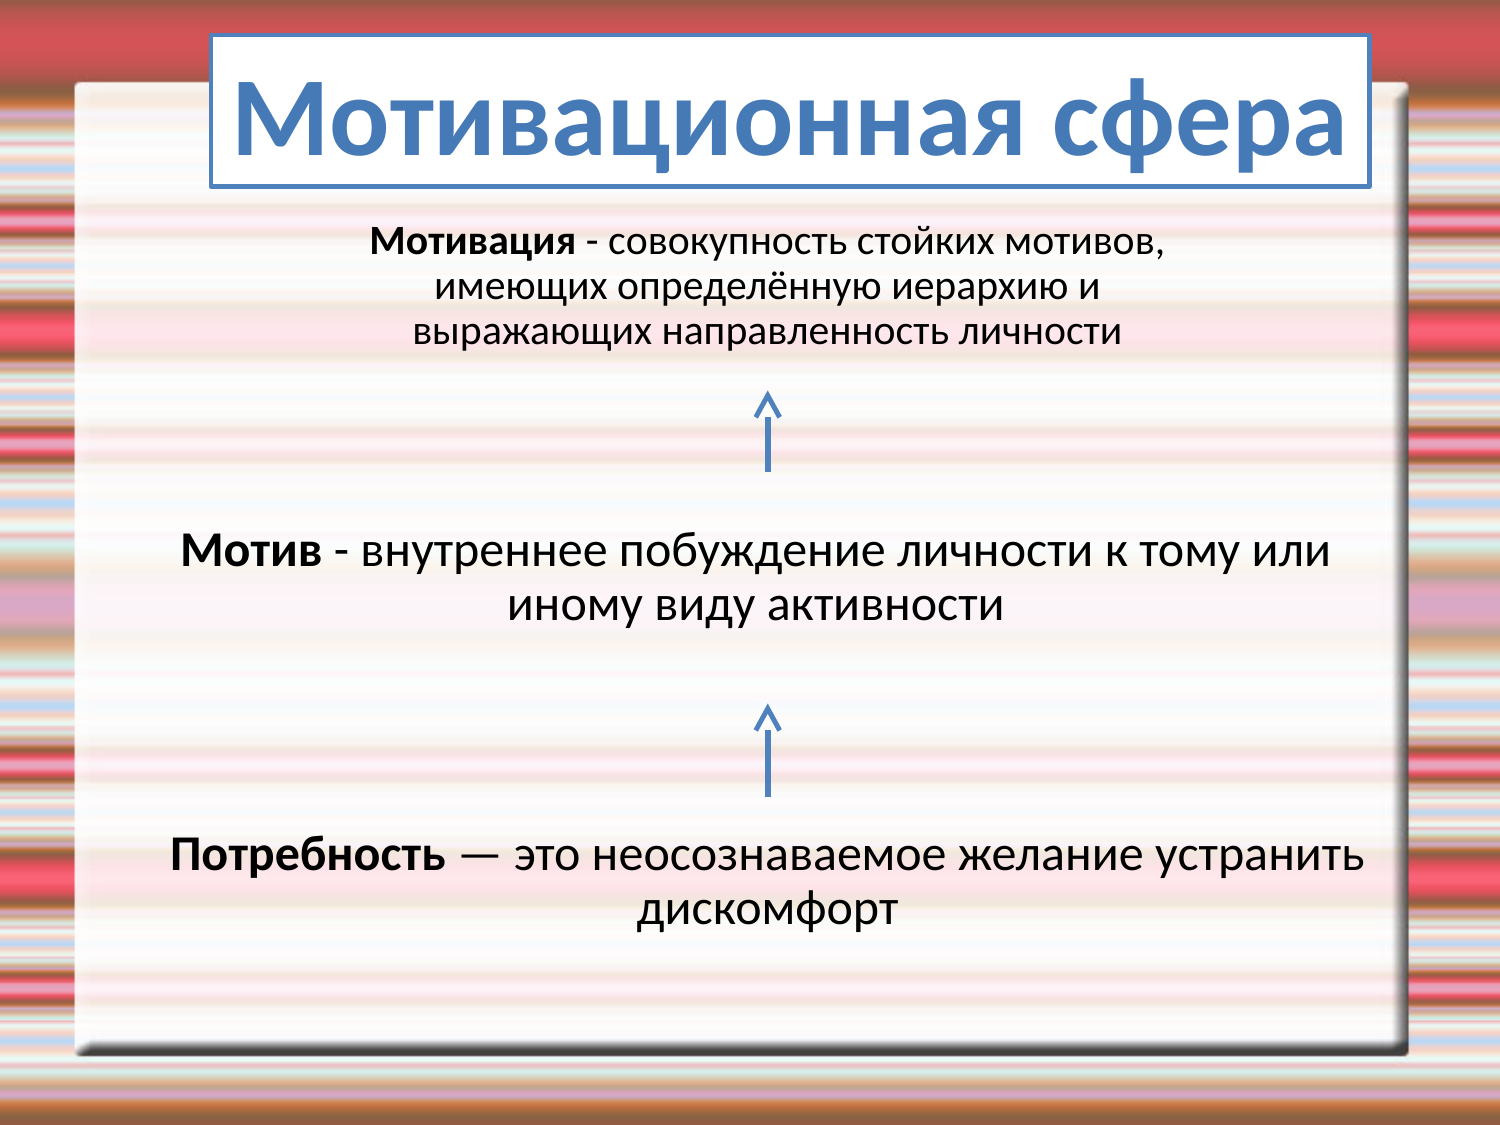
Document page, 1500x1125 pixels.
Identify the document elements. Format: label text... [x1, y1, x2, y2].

picture [0, 0, 1500, 1125]
text_box Мотивационная сфера [210, 35, 1370, 187]
